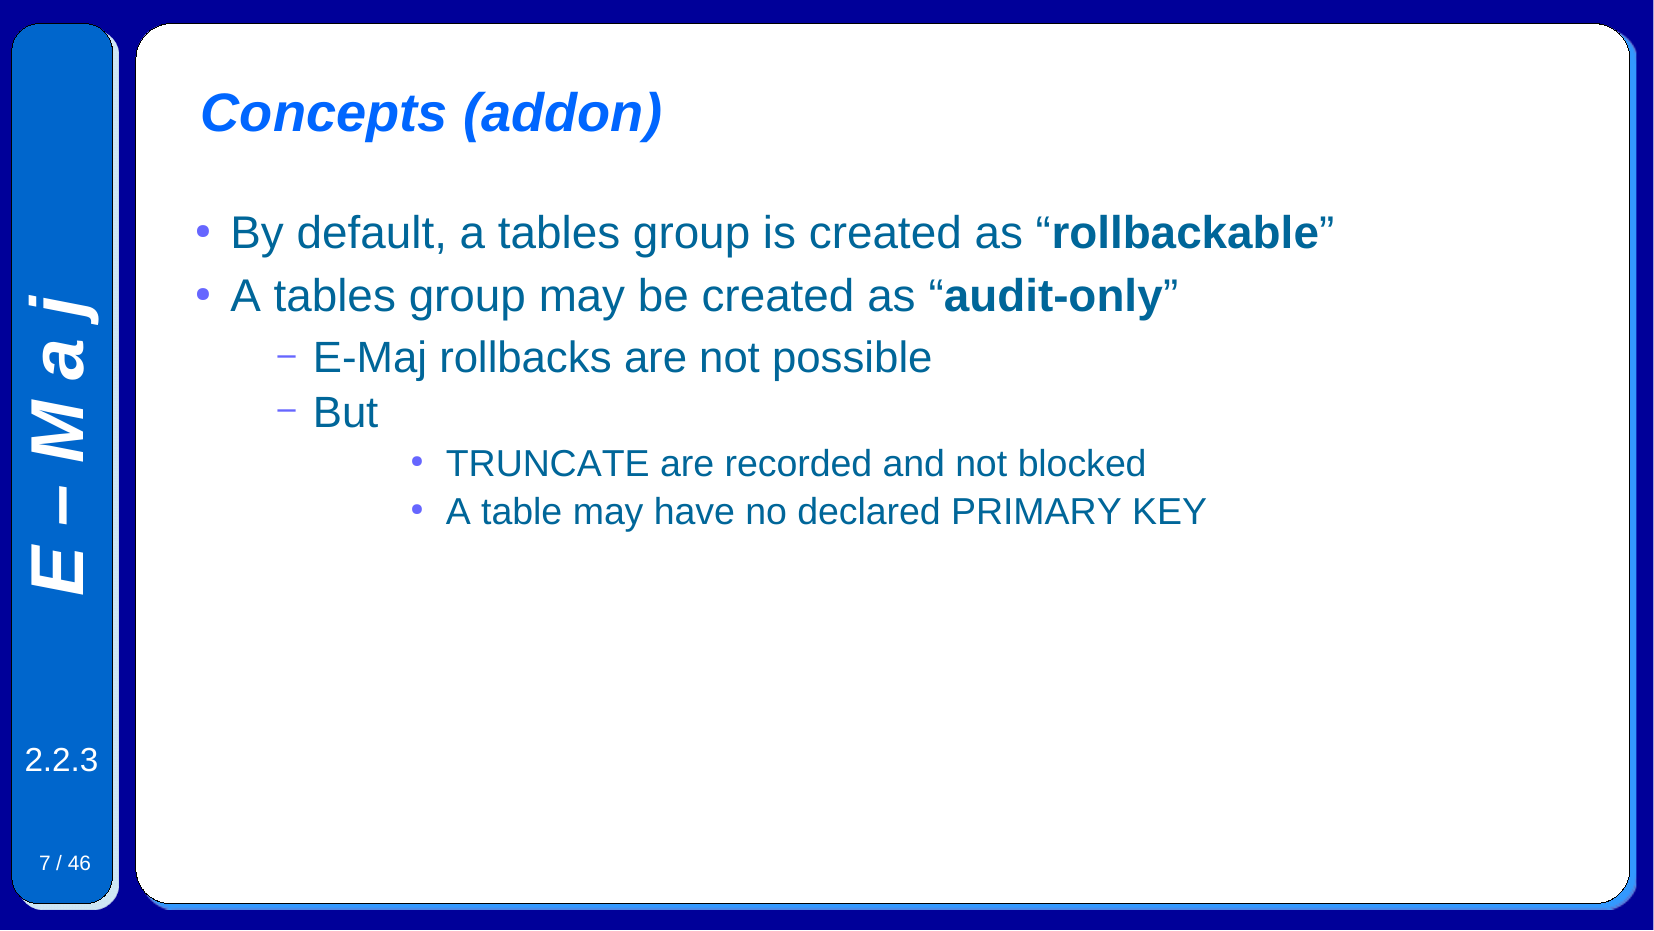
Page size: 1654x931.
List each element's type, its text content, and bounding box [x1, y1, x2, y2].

title Concepts (addon) [200, 34, 1575, 191]
list By default, a tables group is created as “rollbackable” A tables group may be created as “audit-only” E-Maj rollbacks are not possible But TRUNCATE are recorded and not blocked A table may have no declared PRIMARY KEY [177, 206, 1587, 827]
